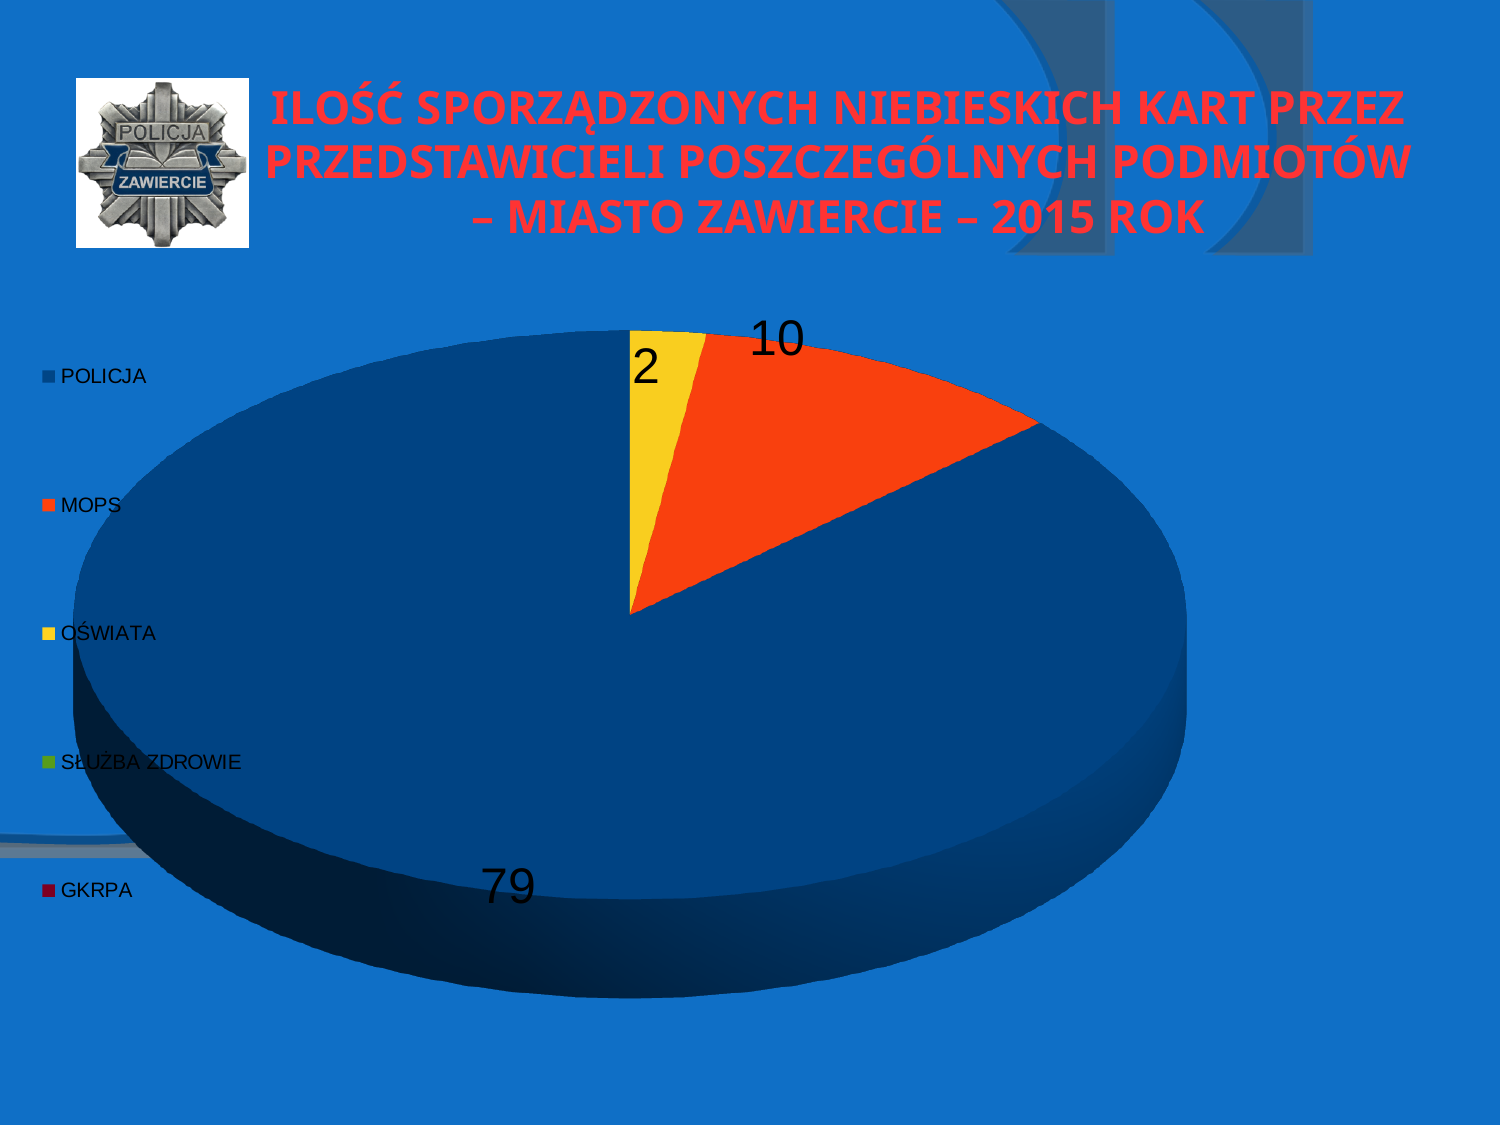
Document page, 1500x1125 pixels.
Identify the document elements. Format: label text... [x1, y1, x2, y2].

picture [76, 78, 248, 249]
title ILOŚĆ SPORZĄDZONYCH NIEBIESKICH KART PRZEZ PRZEDSTAWICIELI POSZCZEGÓLNYCH PODMIOTÓW – MIASTO ZAWIERCIE – 2015 ROK [248, 70, 1430, 367]
chart [23, 259, 1464, 1014]
